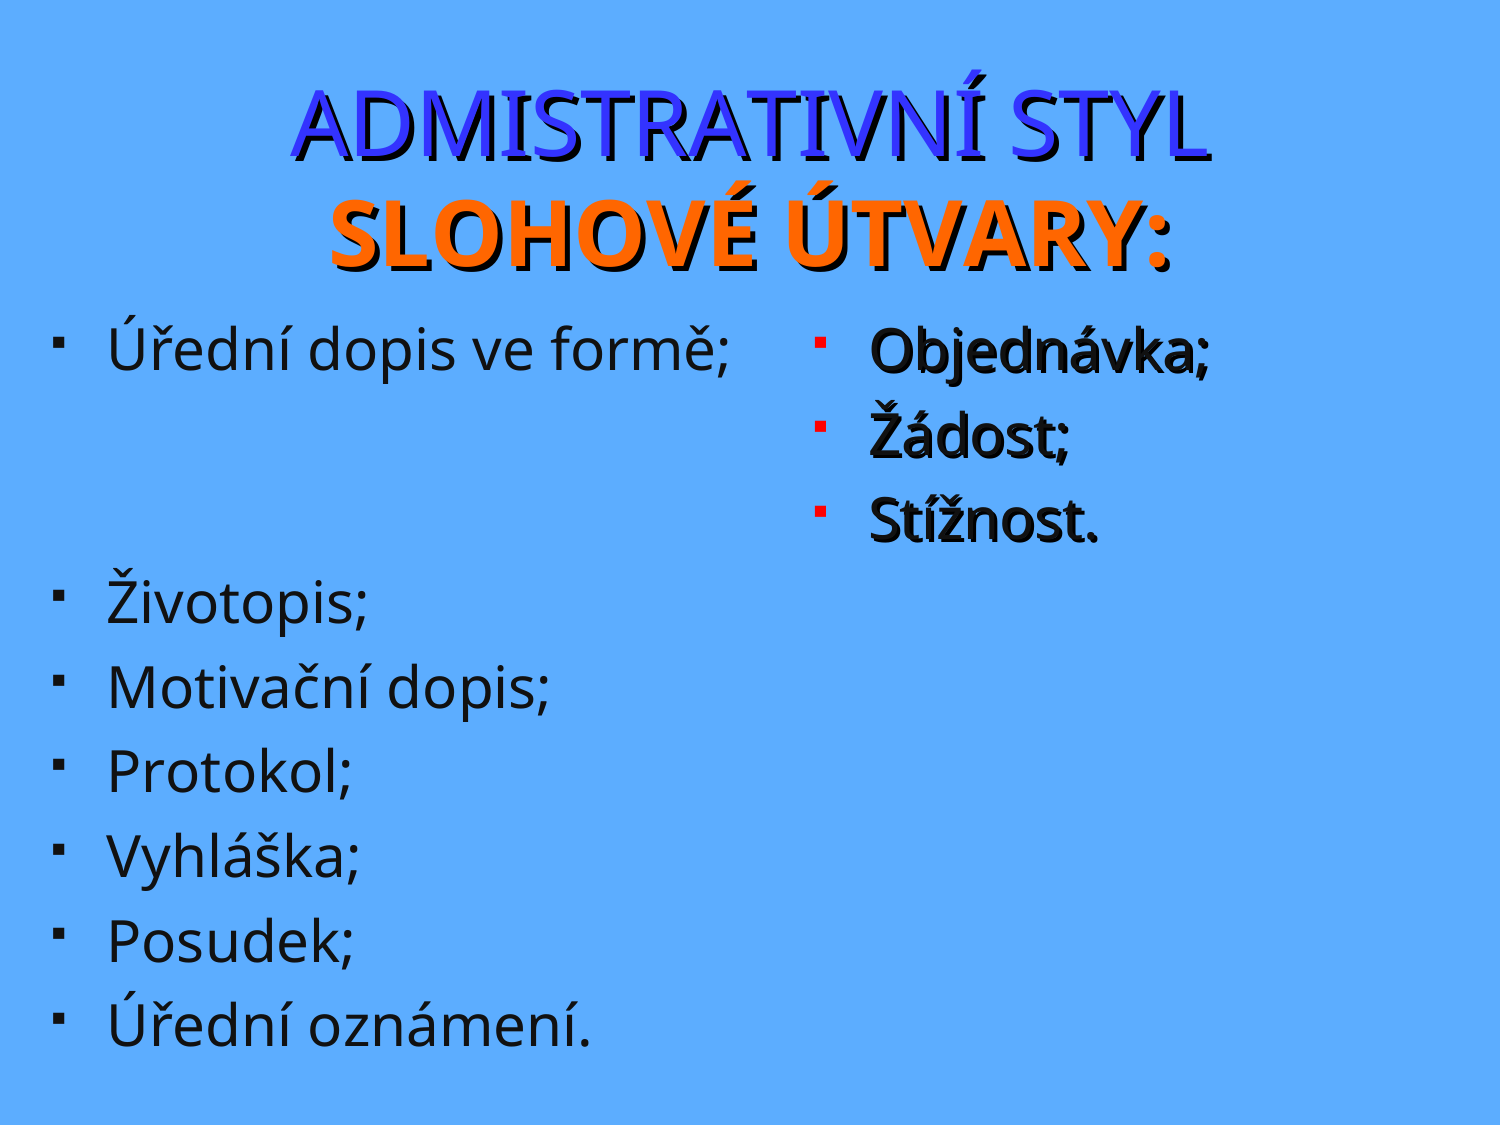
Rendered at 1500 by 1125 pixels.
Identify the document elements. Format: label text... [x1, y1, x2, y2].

title ADMISTRATIVNÍ STYL SLOHOVÉ ÚTVARY: [75, 57, 1426, 293]
list Úřední dopis ve formě; Životopis; Motivační dopis; Protokol; Vyhláška; Posudek; Úřední oznámení. [35, 304, 810, 1125]
list Objednávka; Žádost; Stížnost. [796, 304, 1460, 1004]
